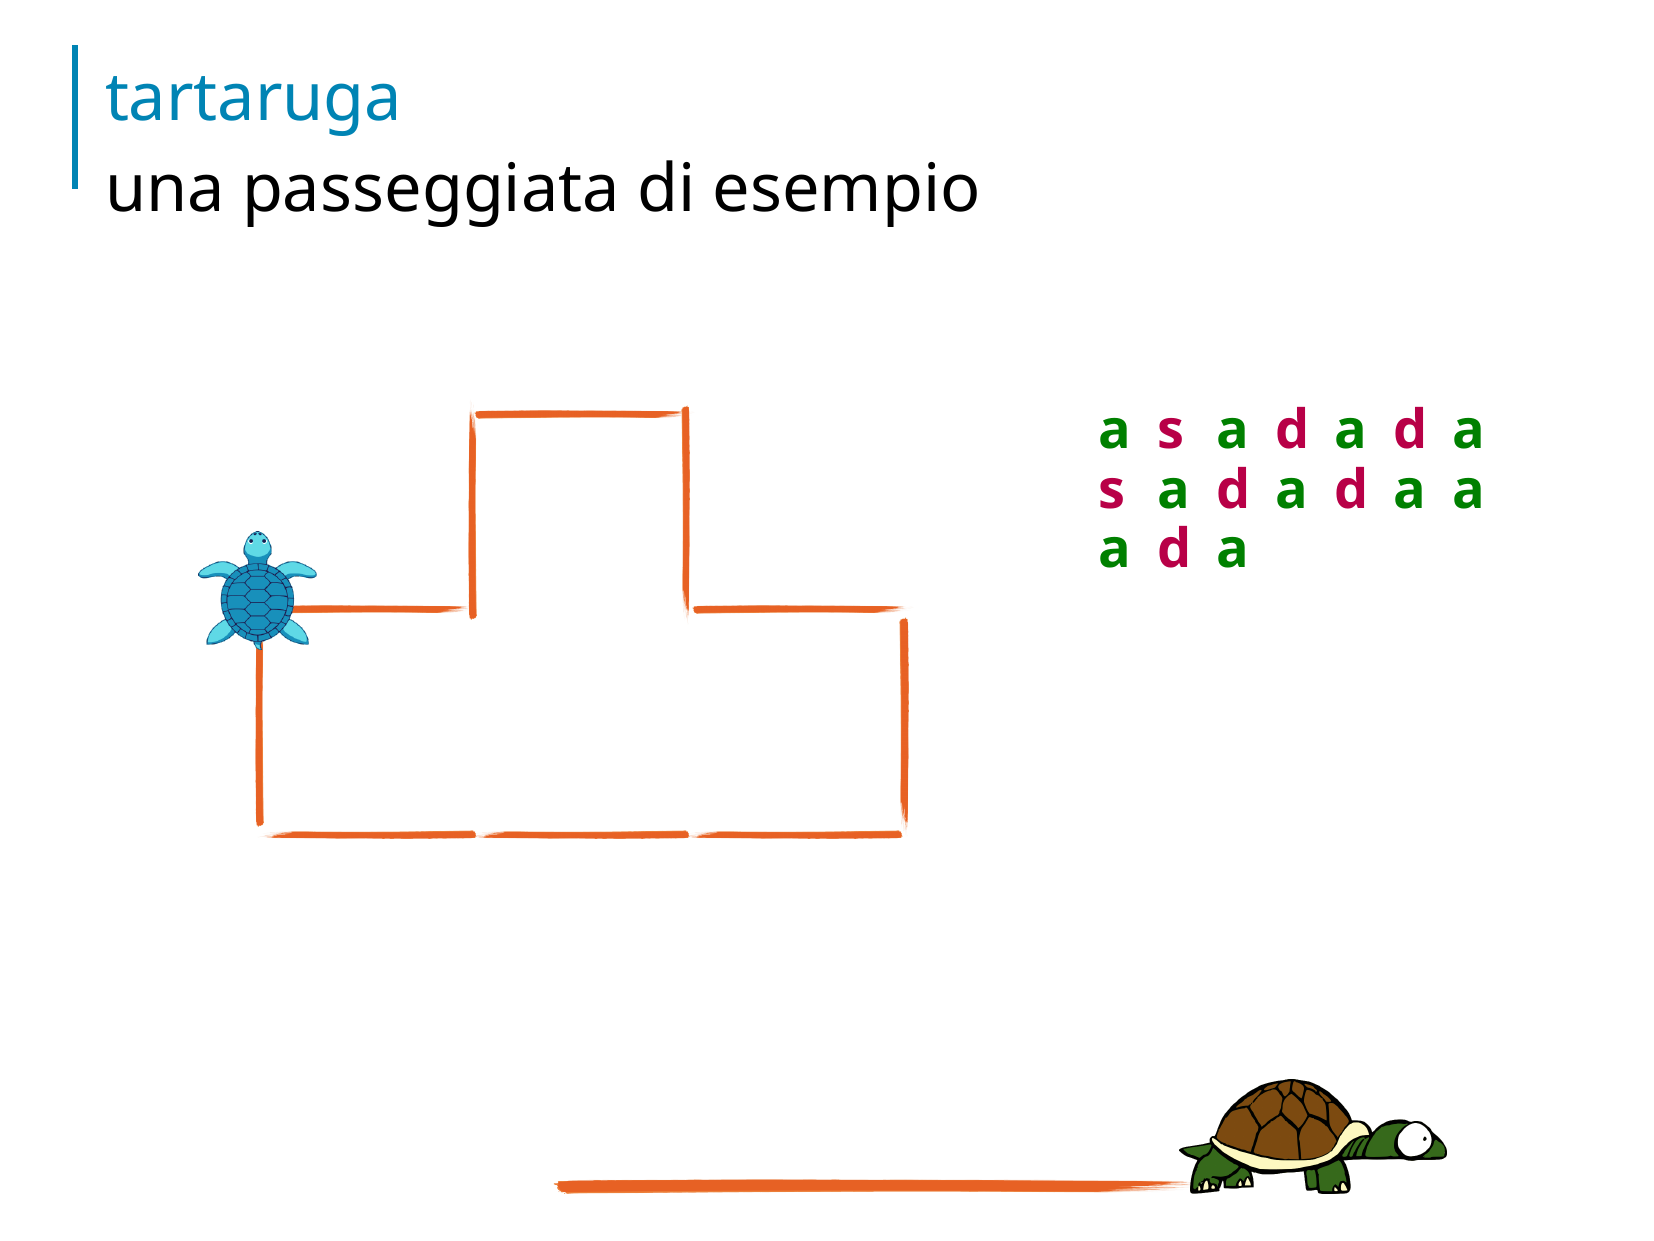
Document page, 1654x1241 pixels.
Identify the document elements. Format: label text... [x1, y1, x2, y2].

text_box a [1379, 442, 1438, 531]
text_box a [1438, 442, 1515, 531]
text_box a [1319, 383, 1378, 442]
text_box d [1260, 383, 1319, 442]
text_box s [1142, 383, 1201, 442]
text_box a [1083, 383, 1142, 442]
text_box a [1083, 501, 1142, 590]
text_box d [1378, 383, 1438, 442]
text_box a [1201, 501, 1278, 590]
title tartaruga una passeggiata di esempio [105, 49, 1571, 200]
text_box d [1319, 442, 1379, 531]
text_box a [1142, 442, 1201, 501]
picture [198, 399, 695, 827]
text_box d [1201, 442, 1260, 501]
picture [256, 617, 909, 839]
text_box a [1201, 383, 1260, 442]
picture [553, 1079, 1447, 1194]
picture [692, 605, 914, 614]
text_box a [1438, 383, 1514, 442]
text_box s [1083, 442, 1142, 501]
text_box d [1142, 501, 1201, 590]
text_box a [1260, 442, 1319, 531]
